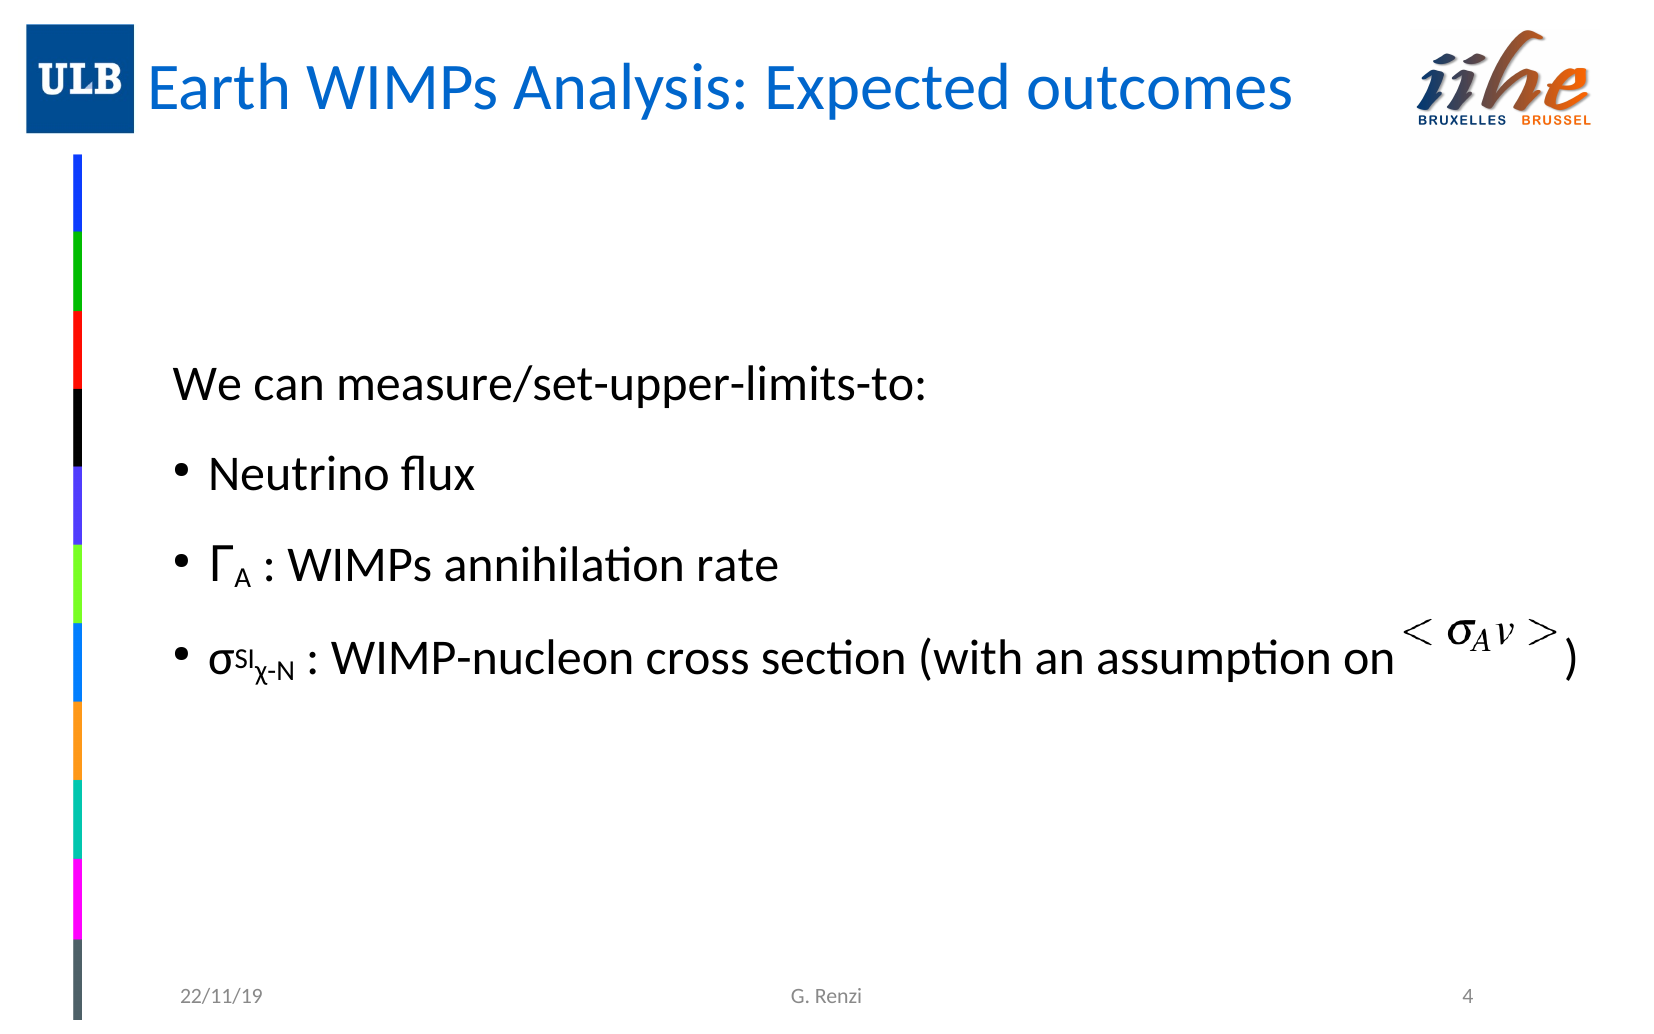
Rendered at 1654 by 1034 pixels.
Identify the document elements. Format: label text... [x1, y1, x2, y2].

picture [7, 24, 132, 143]
title Earth WIMPs Analysis: Expected outcomes [132, 13, 1323, 152]
picture [1394, 605, 1561, 661]
picture [74, 155, 82, 1019]
text_box We can measure/set-upper-limits-to: Neutrino flux ΓA : WIMPs annihilation rate σSIχ-N : WIMP-nucleon cross section (with an assumption on ) [157, 313, 1621, 754]
picture [1410, 29, 1600, 150]
